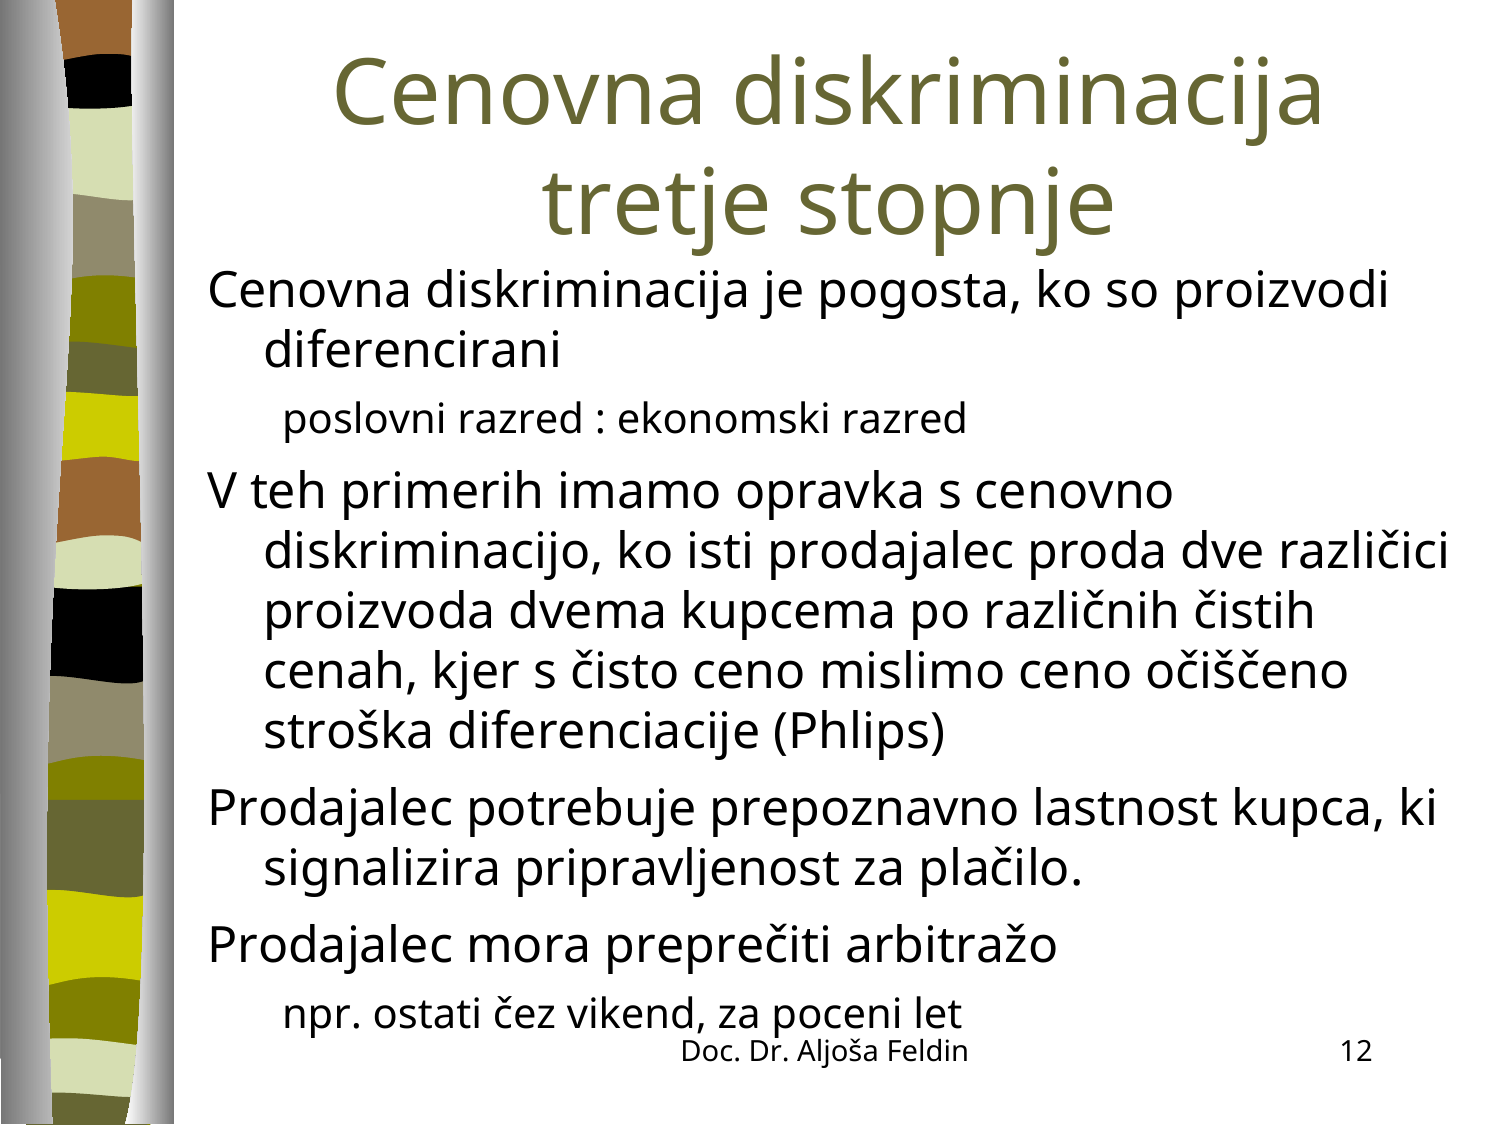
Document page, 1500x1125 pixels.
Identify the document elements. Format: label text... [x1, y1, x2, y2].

text_box <number> [1074, 1025, 1388, 1101]
list Cenovna diskriminacija je pogosta, ko so proizvodi diferencirani poslovni razred : ekonomski razred V teh primerih imamo opravka s cenovno diskriminacijo, ko isti prodajalec proda dve različici proizvoda dvema kupcema po različnih čistih cenah, kjer s čisto ceno mislimo ceno očiščeno stroška diferenciacije (Phlips) Prodajalec potrebuje prepoznavno lastnost kupca, ki signalizira pripravljenost za plačilo. Prodajalec mora preprečiti arbitražo npr. ostati čez vikend, za poceni let [192, 249, 1468, 925]
text_box Doc. Dr. Aljoša Feldin [587, 1024, 1063, 1100]
title Cenovna diskriminacija tretje stopnje [192, 24, 1468, 249]
